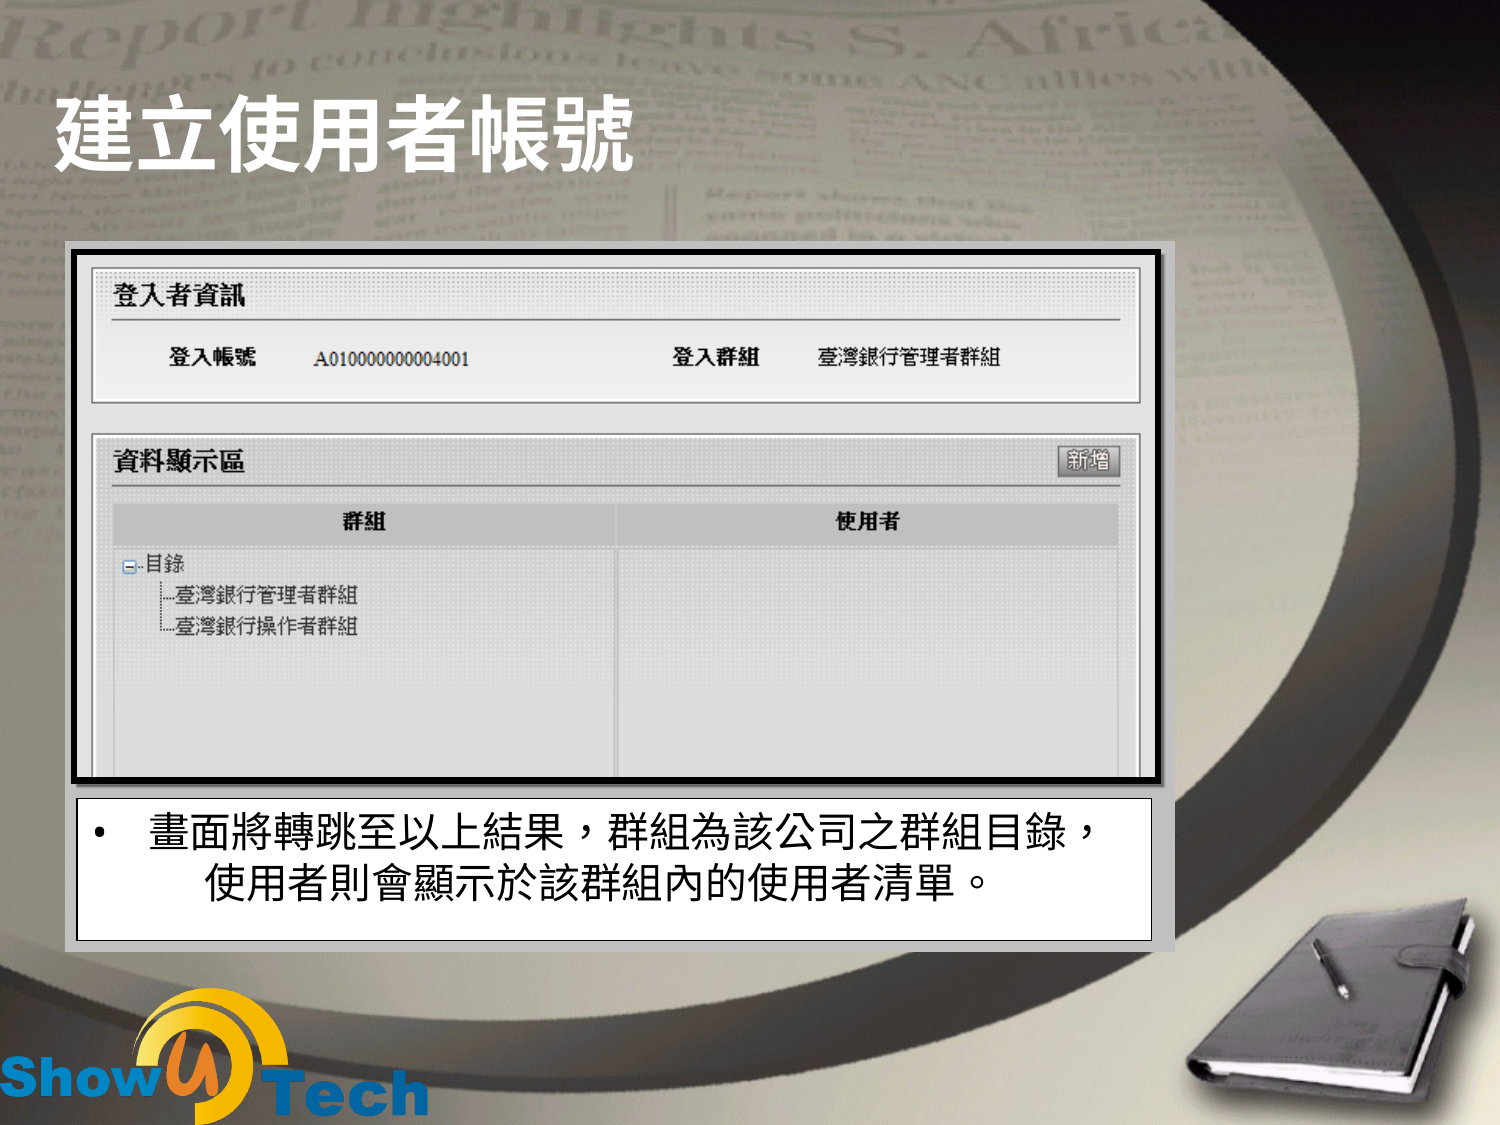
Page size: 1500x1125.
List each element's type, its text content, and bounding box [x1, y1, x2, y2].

list 畫面將轉跳至以上結果，群組為該公司之群組目錄，使用者則會顯示於該群組內的使用者清單。 [76, 798, 1152, 941]
title 建立使用者帳號 [37, 75, 1163, 175]
picture [76, 255, 1155, 778]
